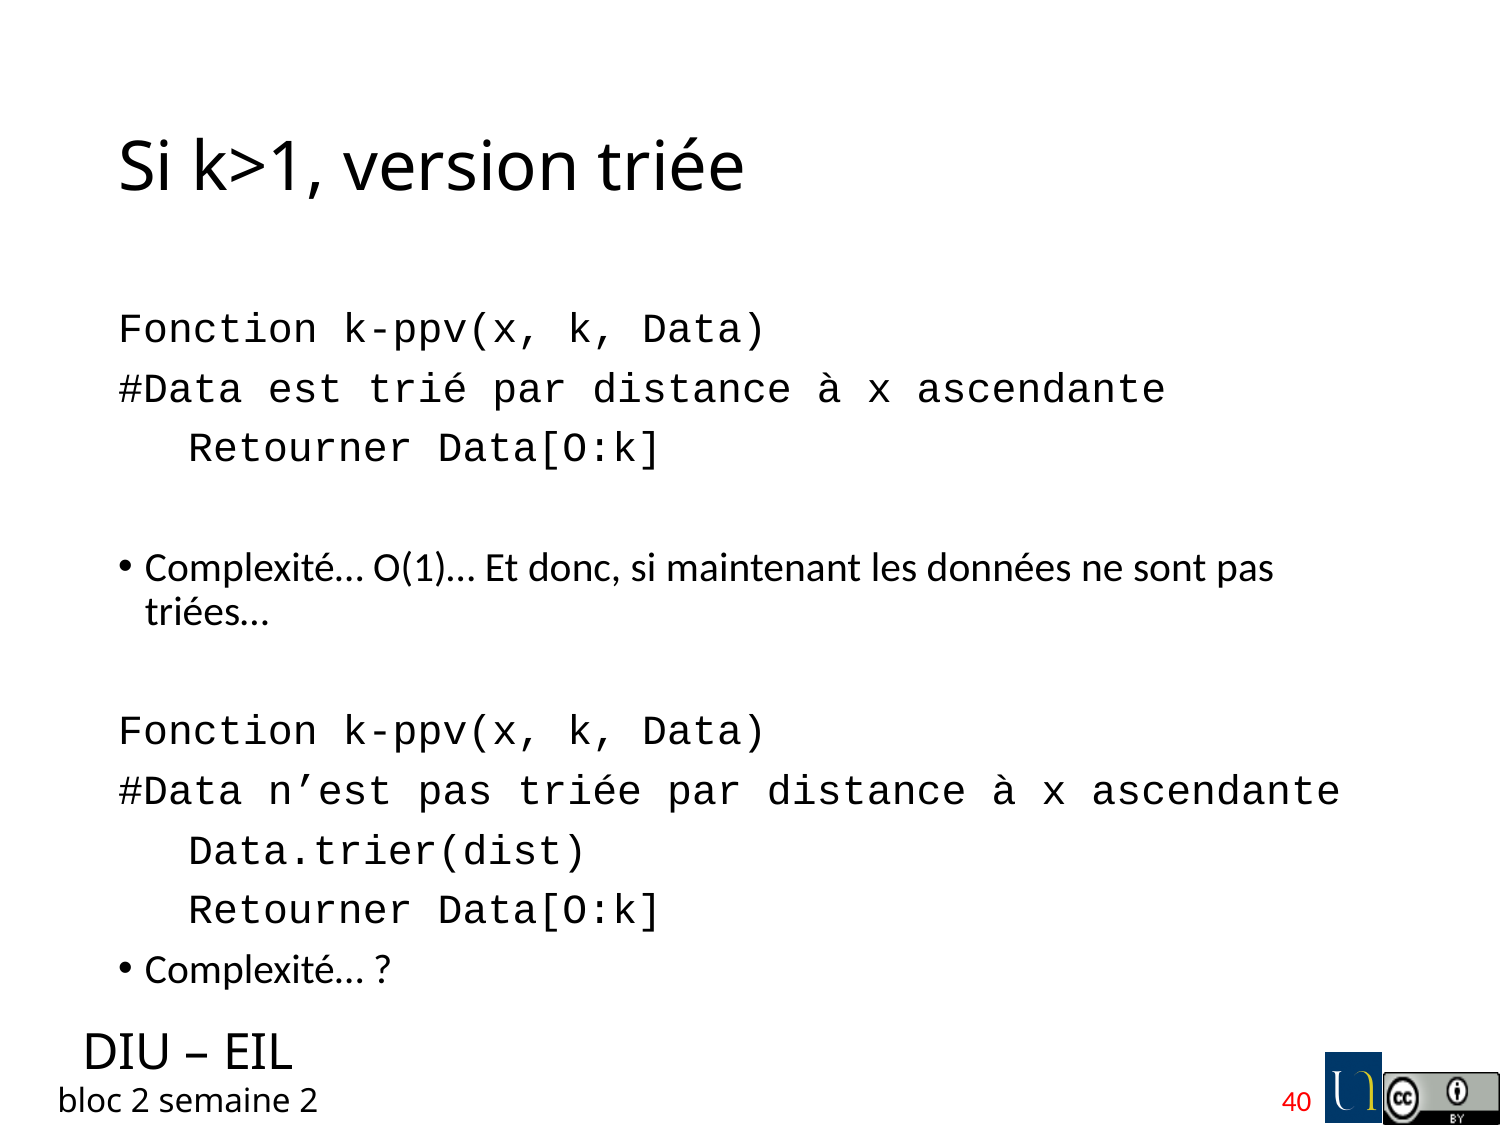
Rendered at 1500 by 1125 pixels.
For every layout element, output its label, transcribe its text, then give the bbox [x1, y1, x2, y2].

picture [1325, 1052, 1382, 1123]
title Si k>1, version triée [103, 59, 1397, 278]
picture [1383, 1072, 1500, 1125]
slide_number <numéro> [1240, 1070, 1327, 1125]
list Fonction k-ppv(x, k, Data) #Data est trié par distance à x ascendante Retourner Data[O:k] Complexité… O(1)… Et donc, si maintenant les données ne sont pas triées… Fonction k-ppv(x, k, Data) #Data n’est pas triée par distance à x ascendante Data.trier(dist) Retourner Data[O:k] Complexité… ? [103, 299, 1397, 1014]
